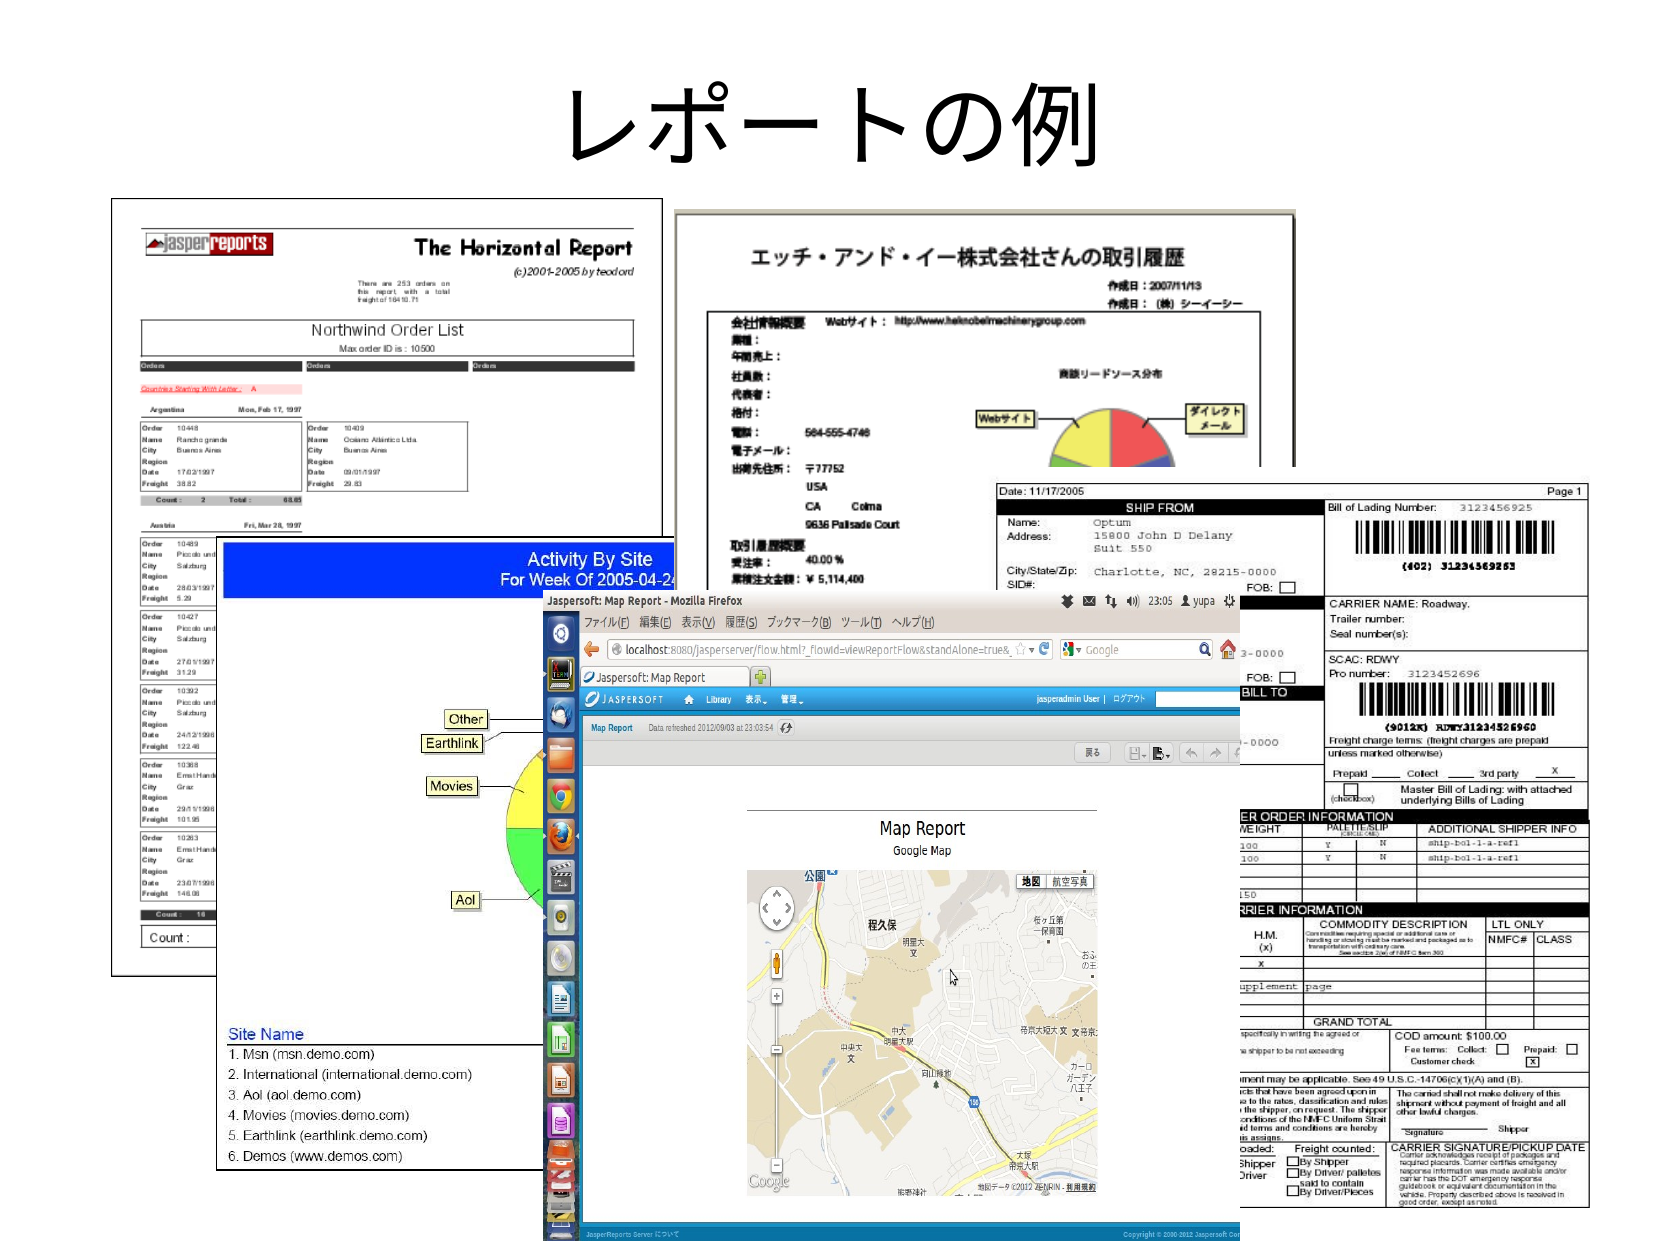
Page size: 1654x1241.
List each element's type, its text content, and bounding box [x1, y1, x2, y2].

picture [1164, 1232, 1188, 1237]
picture [111, 198, 663, 977]
picture [1124, 1232, 1154, 1241]
picture [587, 1232, 652, 1237]
picture [1196, 1232, 1227, 1238]
picture [1230, 1233, 1240, 1237]
picture [217, 209, 1606, 1241]
picture [664, 1230, 678, 1236]
title レポートの例 [121, 19, 1534, 227]
